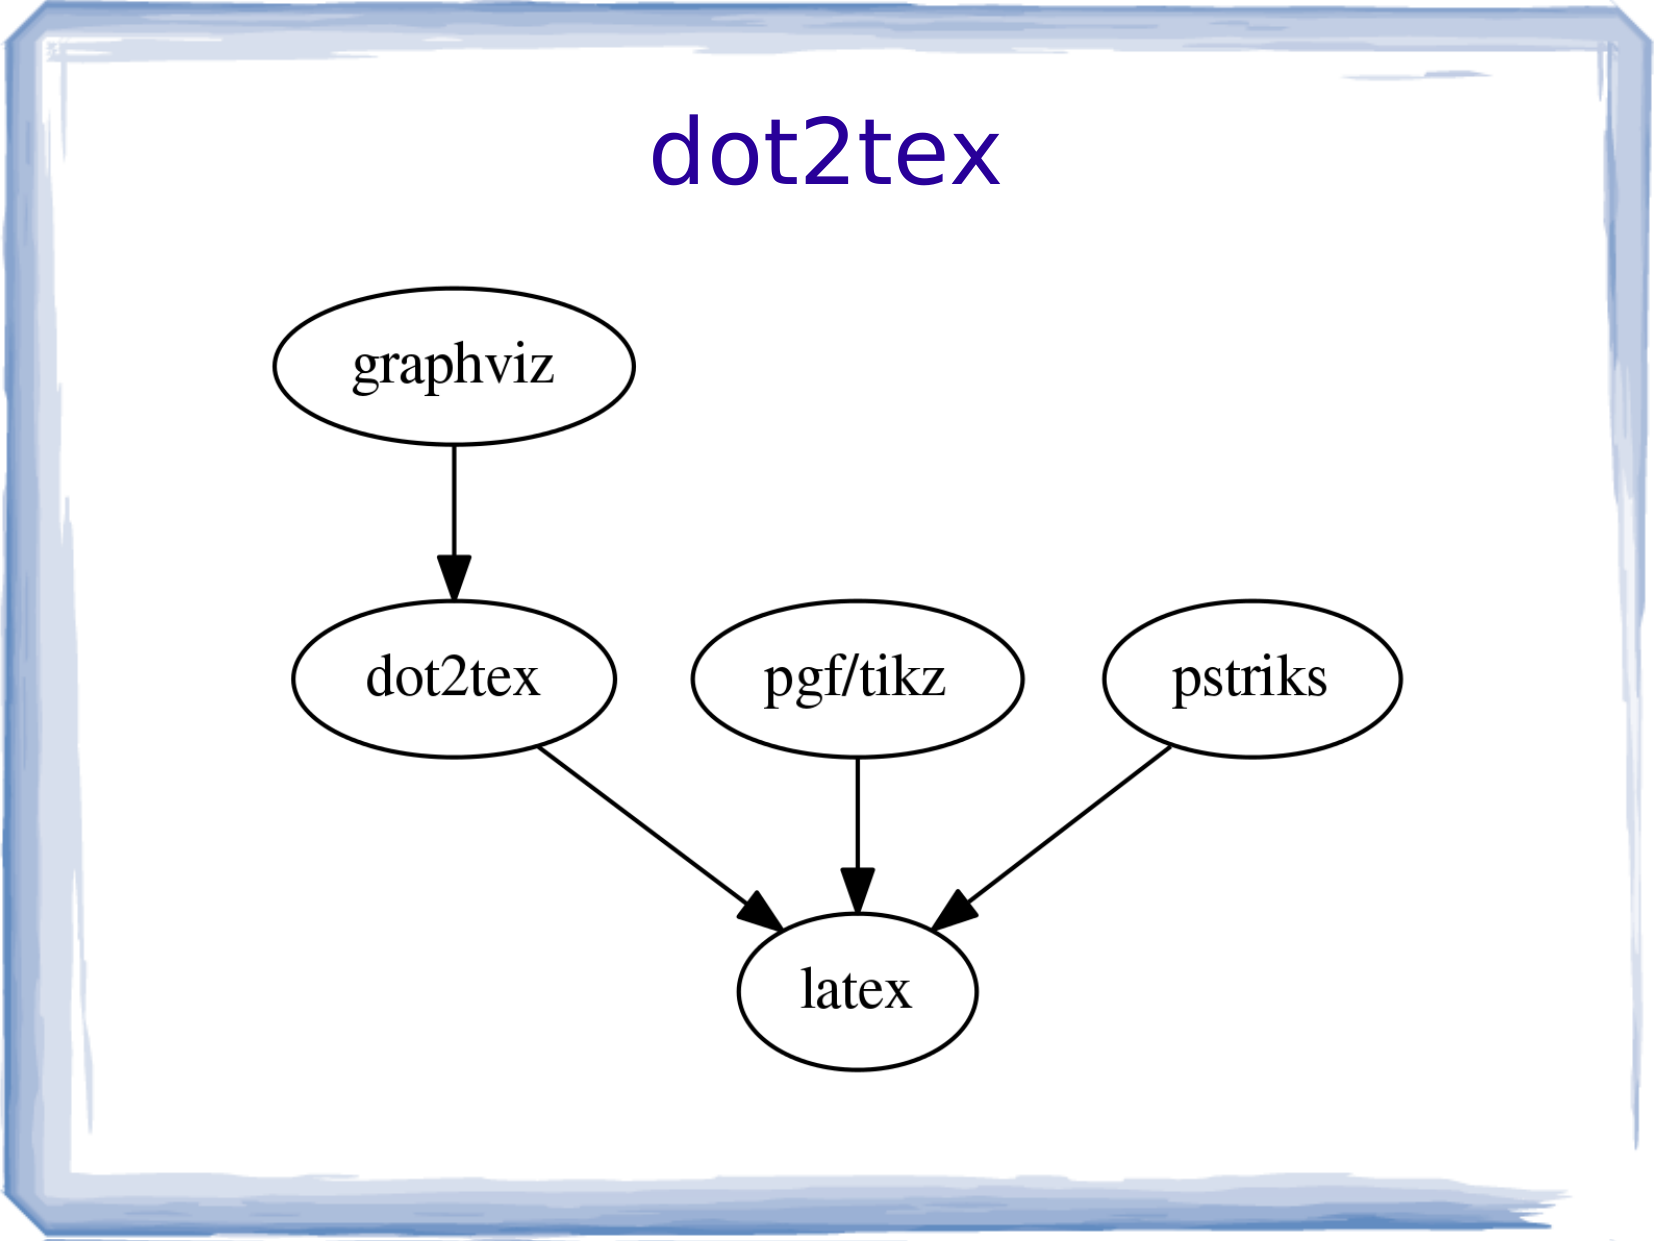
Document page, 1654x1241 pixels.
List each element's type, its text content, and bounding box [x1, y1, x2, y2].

picture [0, 0, 1654, 1241]
title dot2tex [82, 49, 1571, 257]
